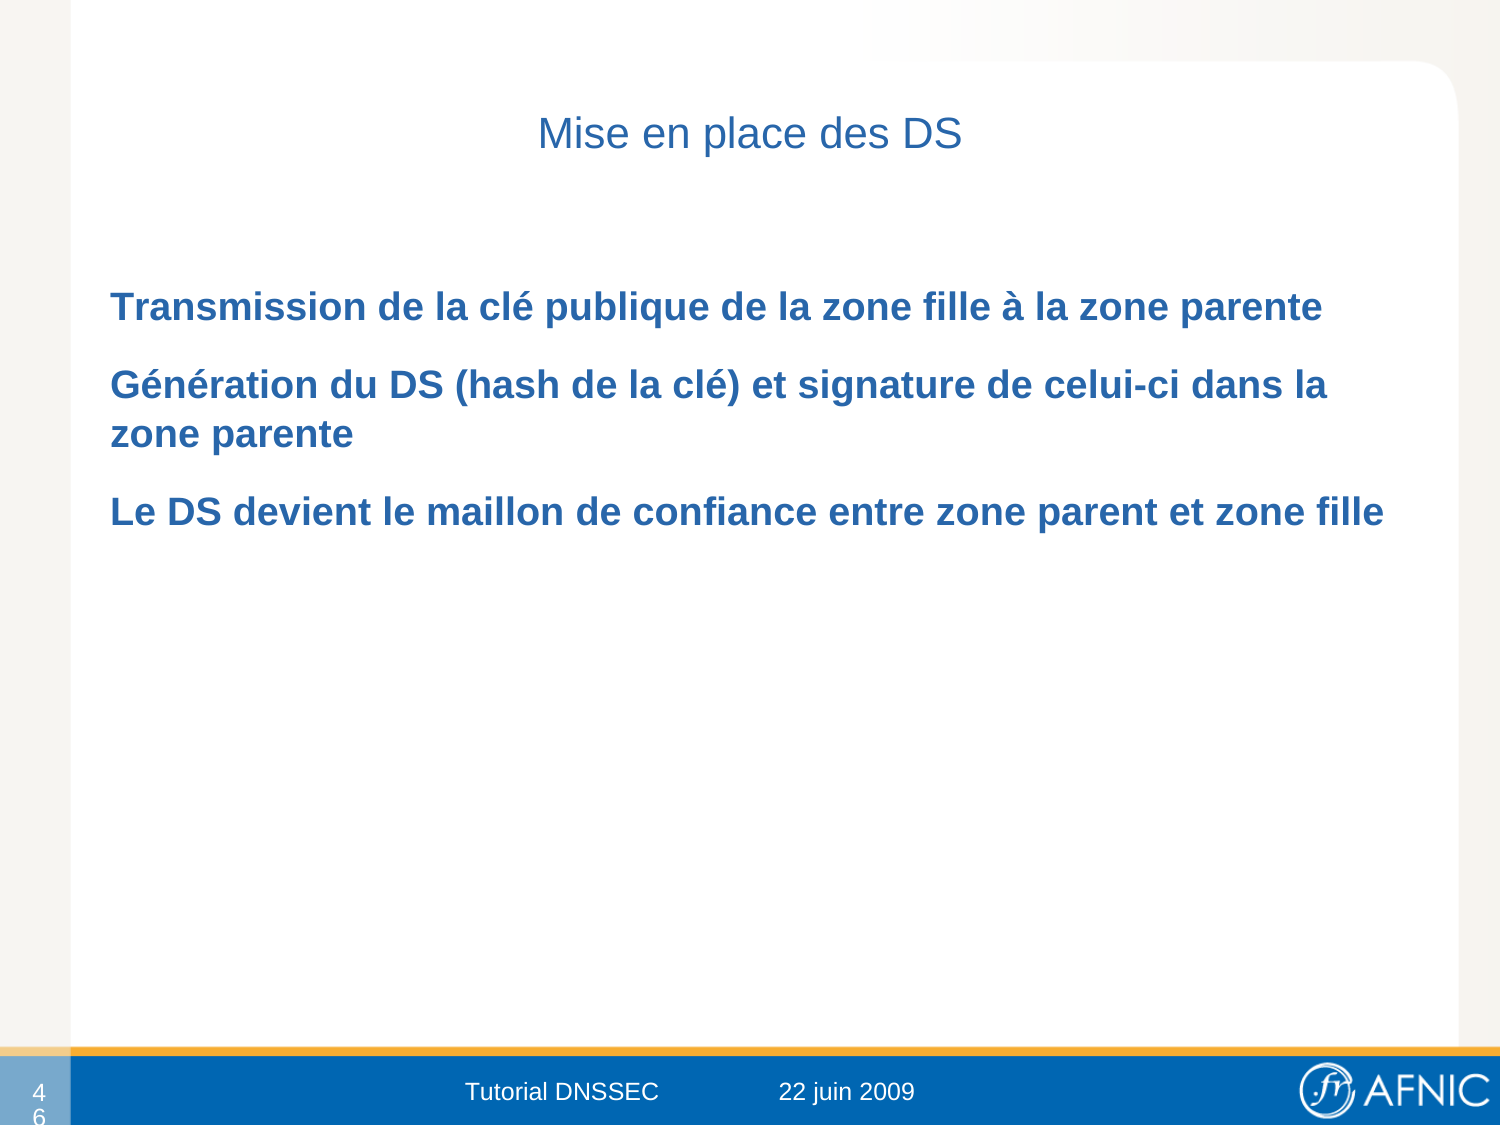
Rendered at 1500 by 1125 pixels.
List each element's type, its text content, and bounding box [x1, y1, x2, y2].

picture [36, 1117, 43, 1124]
title Mise en place des DS [110, 46, 1391, 215]
list Transmission de la clé publique de la zone fille à la zone parente Génération du DS (hash de la clé) et signature de celui-ci dans la zone parente Le DS devient le maillon de confiance entre zone parent et zone fille [110, 277, 1391, 1019]
picture [0, 0, 1500, 1125]
